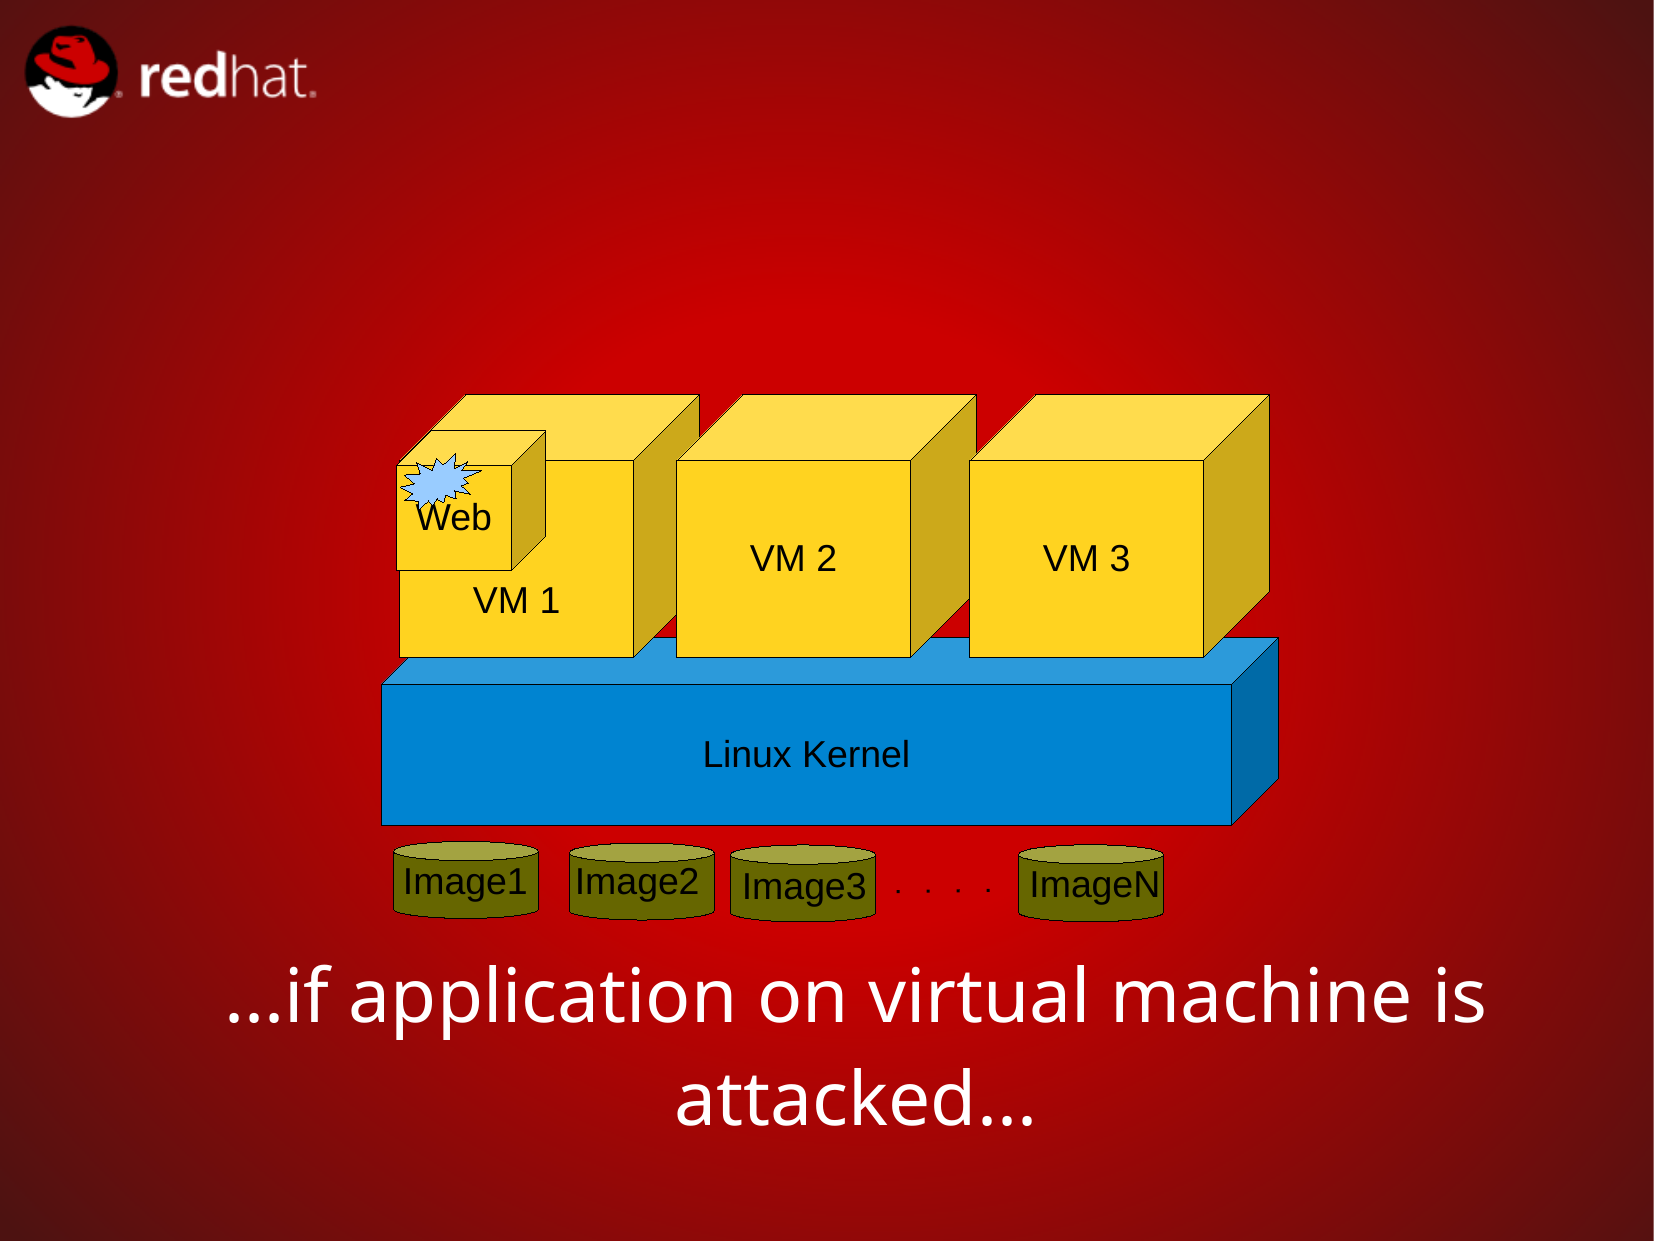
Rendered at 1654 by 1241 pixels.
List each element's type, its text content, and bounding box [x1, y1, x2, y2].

text_box [395, 911, 537, 919]
text_box Linux Kernel [381, 685, 1231, 826]
text_box [569, 910, 715, 921]
text_box Image1 [388, 853, 543, 911]
text_box VM 3 [969, 461, 1203, 658]
picture [0, 0, 1654, 1241]
text_box ...if application on virtual machine is attacked... [192, 935, 1520, 1212]
text_box [400, 453, 482, 511]
text_box [1019, 913, 1163, 922]
text_box VM 1 [399, 461, 633, 658]
text_box [736, 916, 871, 922]
text_box Image2 [559, 852, 715, 910]
text_box Image3 [727, 858, 882, 916]
text_box VM 2 [676, 461, 910, 658]
text_box ImageN [1009, 856, 1180, 913]
text_box Web [396, 466, 511, 571]
text_box Web [420, 502, 431, 525]
